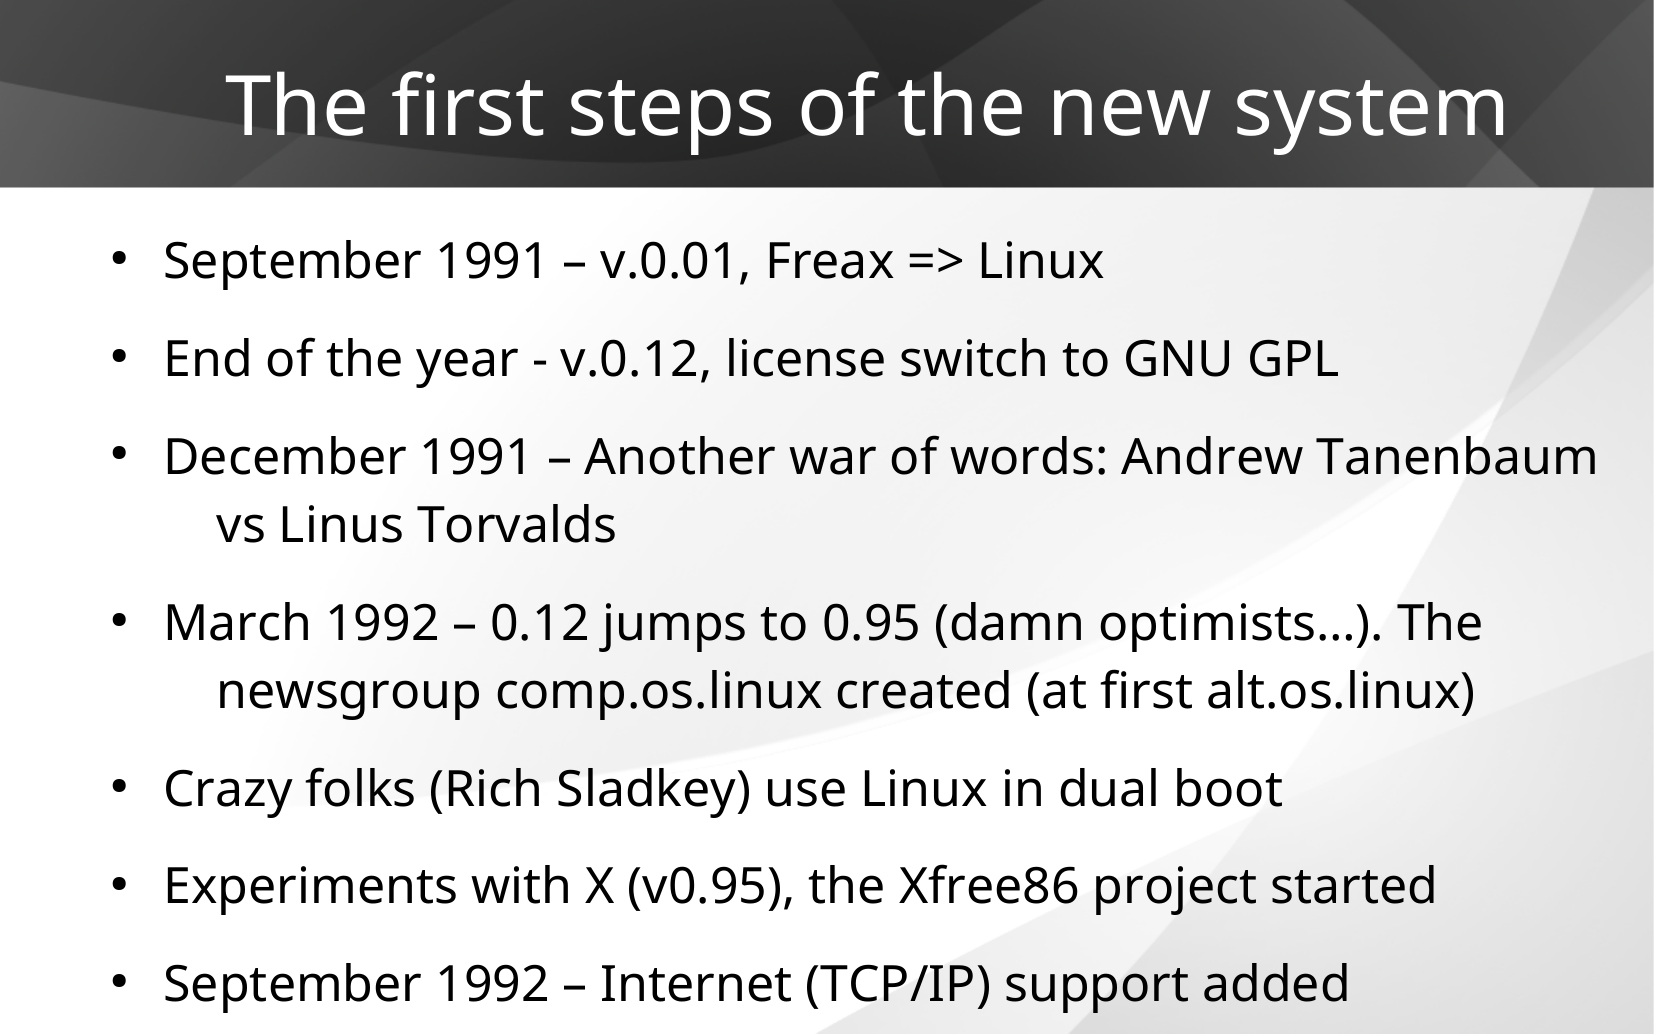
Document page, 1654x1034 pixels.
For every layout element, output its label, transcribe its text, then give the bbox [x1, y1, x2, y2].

picture [0, 0, 1654, 1034]
title The first steps of the new system [124, 0, 1613, 208]
list September 1991 – v.0.01, Freax => Linux End of the year - v.0.12, license switch to GNU GPL December 1991 – Another war of words: Andrew Tanenbaum vs Linus Torvalds March 1992 – 0.12 jumps to 0.95 (damn optimists…). The newsgroup comp.os.linux created (at first alt.os.linux) Crazy folks (Rich Sladkey) use Linux in dual boot Experiments with X (v0.95), the Xfree86 project started September 1992 – Internet (TCP/IP) support added [75, 225, 1613, 1013]
